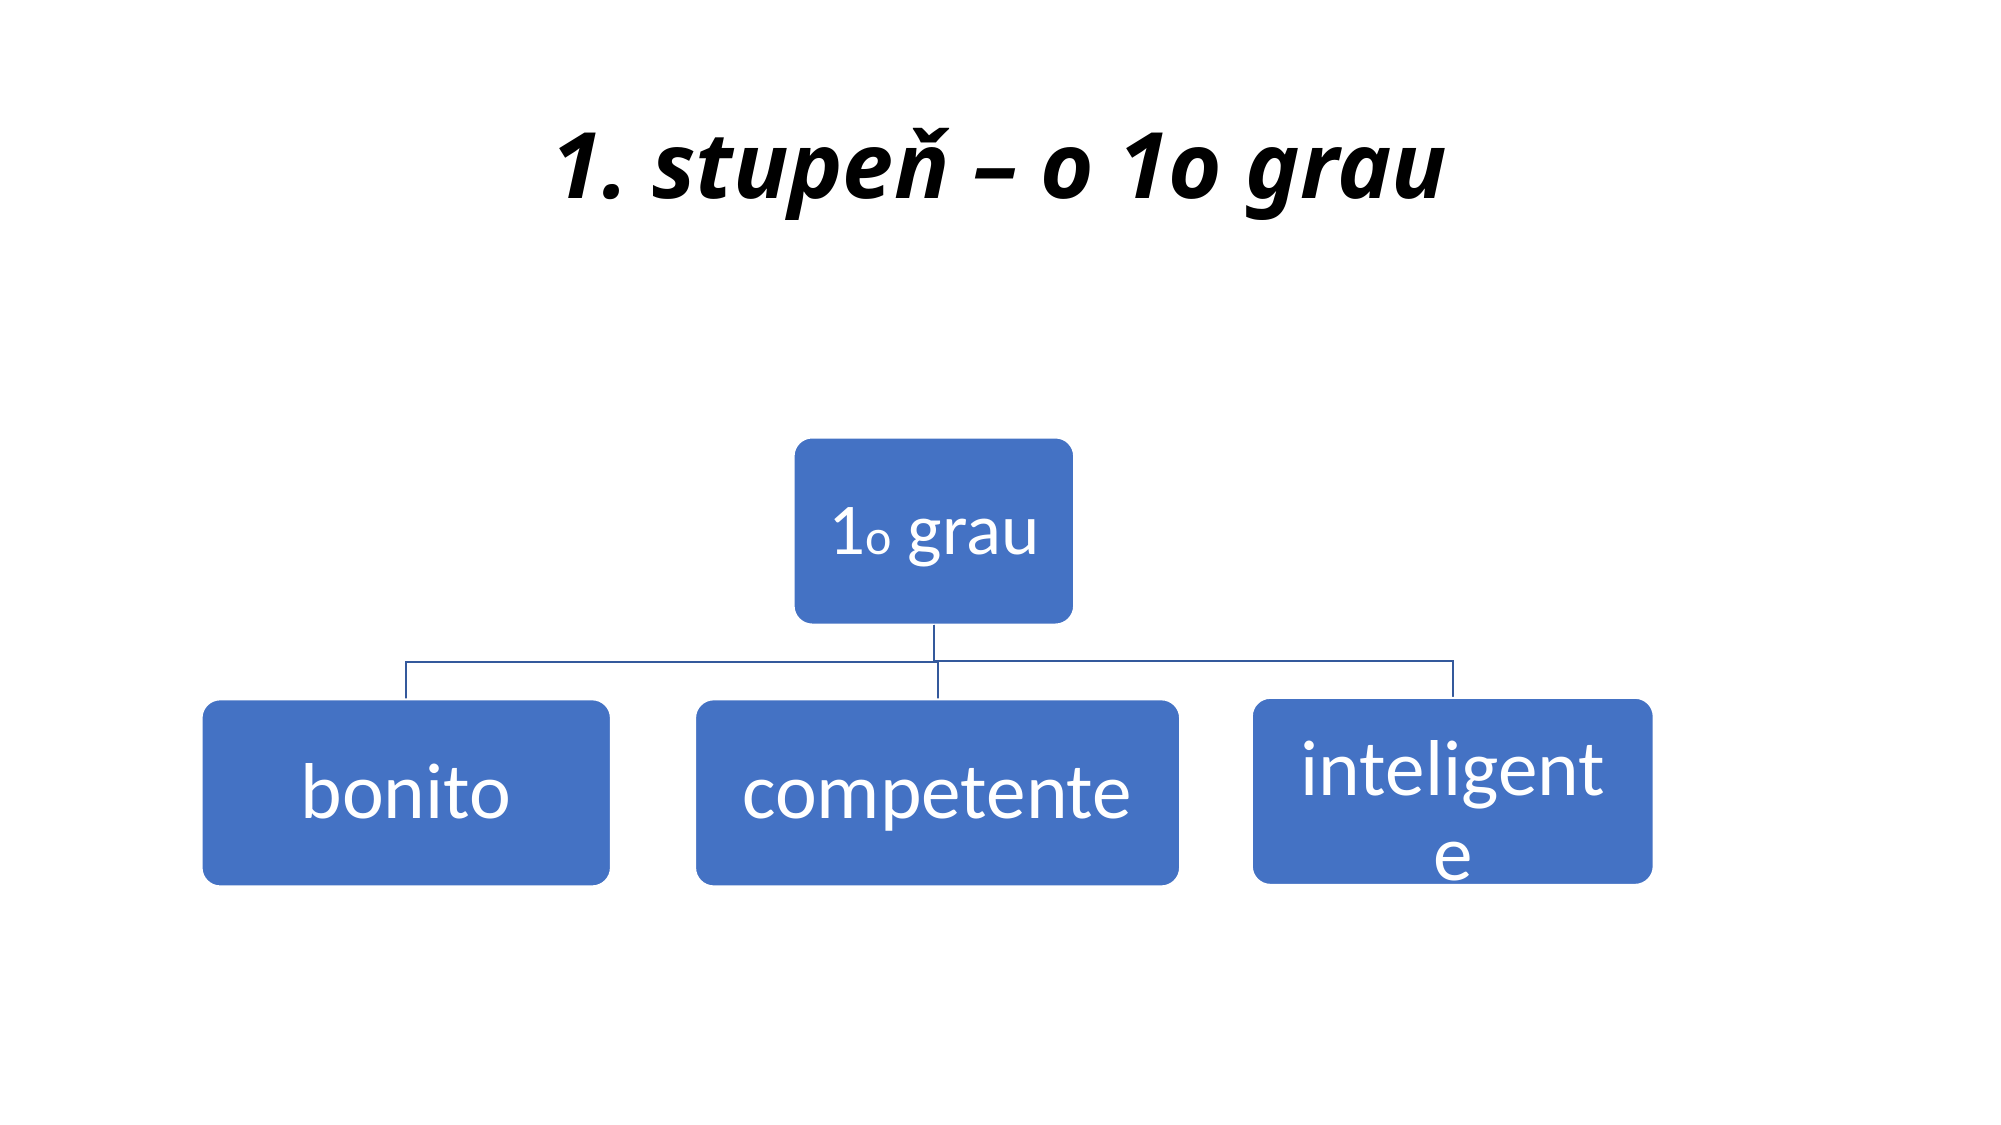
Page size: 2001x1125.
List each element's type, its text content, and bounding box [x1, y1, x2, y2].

text_box inteligente [1251, 697, 1654, 885]
text_box competente [695, 699, 1181, 887]
text_box 1o grau [793, 437, 1075, 625]
text_box bonito [201, 699, 611, 887]
title 1. stupeň – o 1o grau [137, 59, 1863, 278]
list [137, 299, 1863, 1014]
